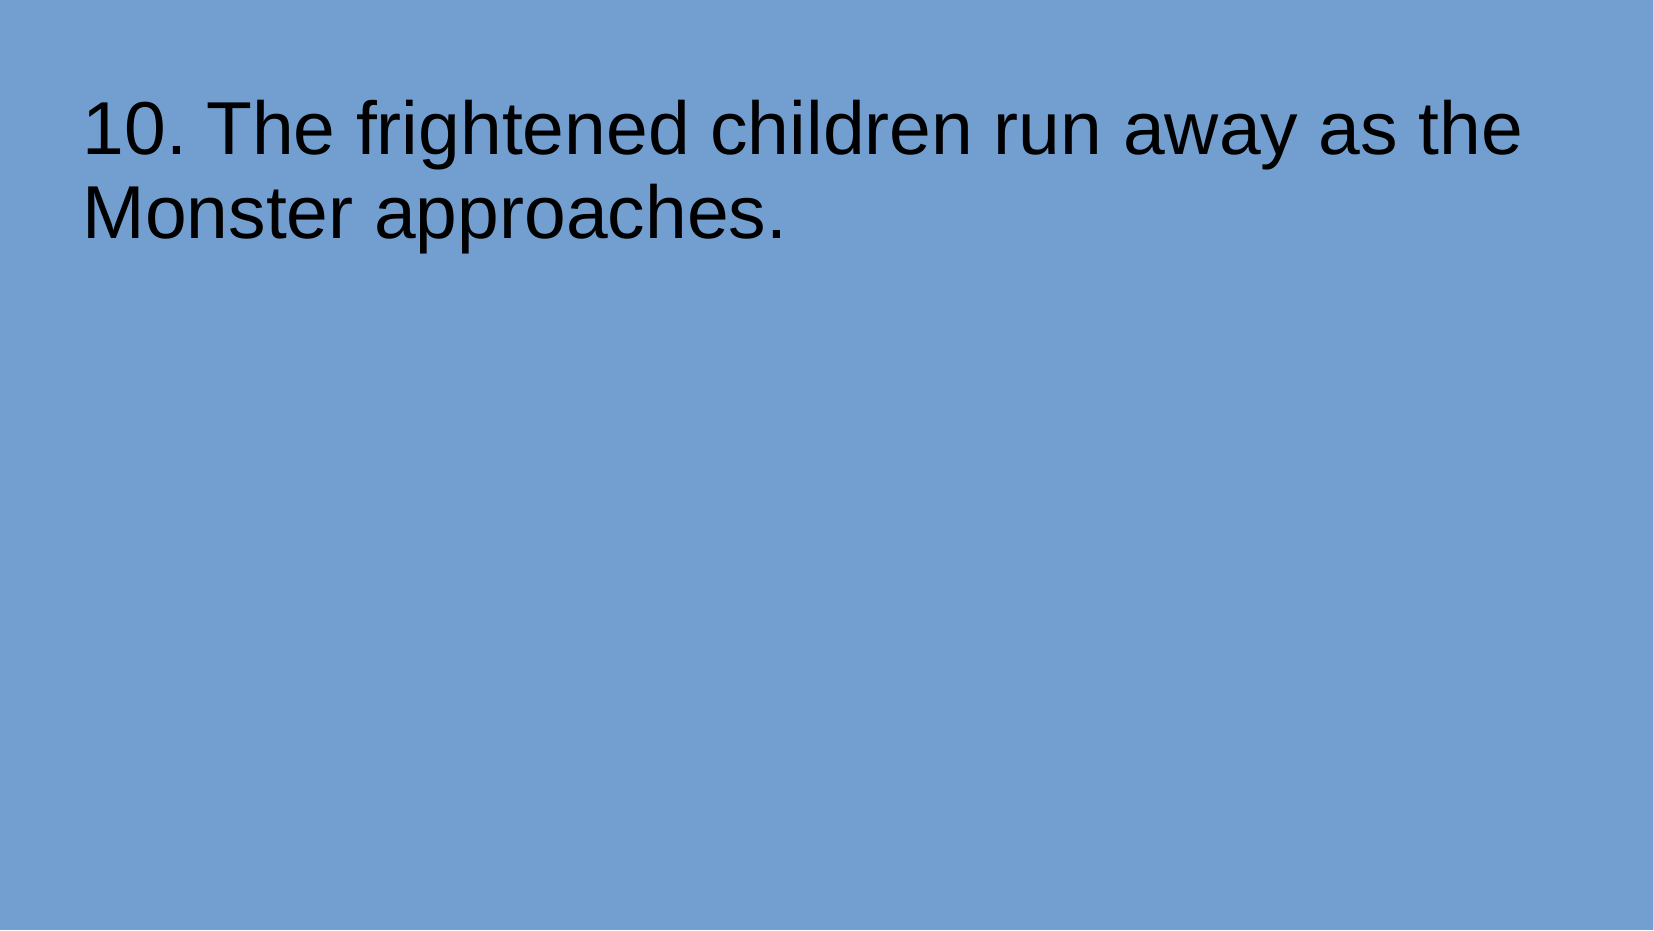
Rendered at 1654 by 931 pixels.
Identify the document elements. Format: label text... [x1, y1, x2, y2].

list 10. The frightened children run away as the Monster approaches. [82, 86, 1571, 626]
